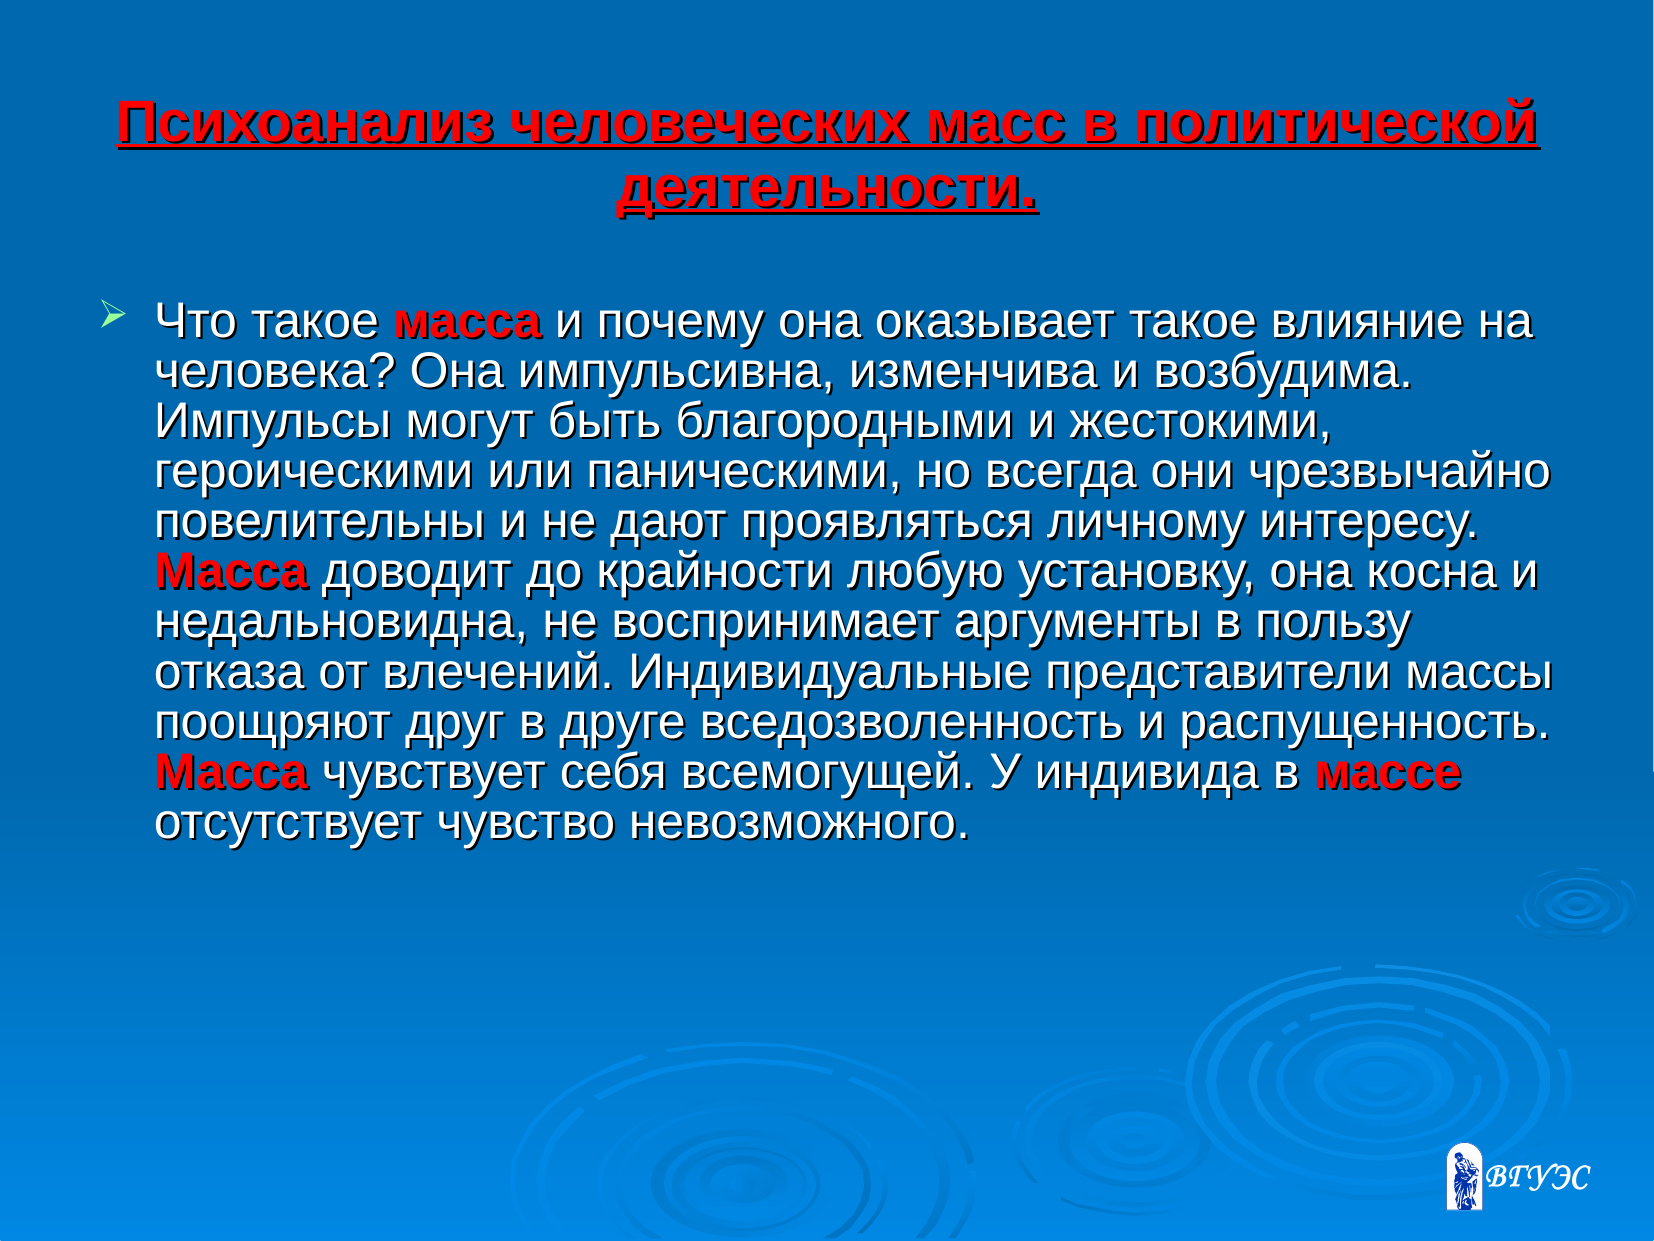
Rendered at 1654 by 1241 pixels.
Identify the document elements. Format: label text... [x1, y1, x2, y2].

title Психоанализ человеческих масс в политической деятельности. [82, 50, 1571, 257]
picture [1446, 1142, 1592, 1211]
list Что такое масса и почему она оказывает такое влияние на человека? Она импульсивна, изменчива и возбудима. Импульсы могут быть благородными и жестокими, героическими или паническими, но всегда они чрезвычайно повелительны и не дают проявляться личному интересу. Масса доводит до крайности любую установку, она косна и недальновидна, не воспринимает аргументы в пользу отказа от влечений. Индивидуальные представители массы поощряют друг в друге вседозволенность и распущенность. Масса чувствует себя всемогущей. У индивида в массе отсутствует чувство невозможного. [82, 289, 1571, 1108]
